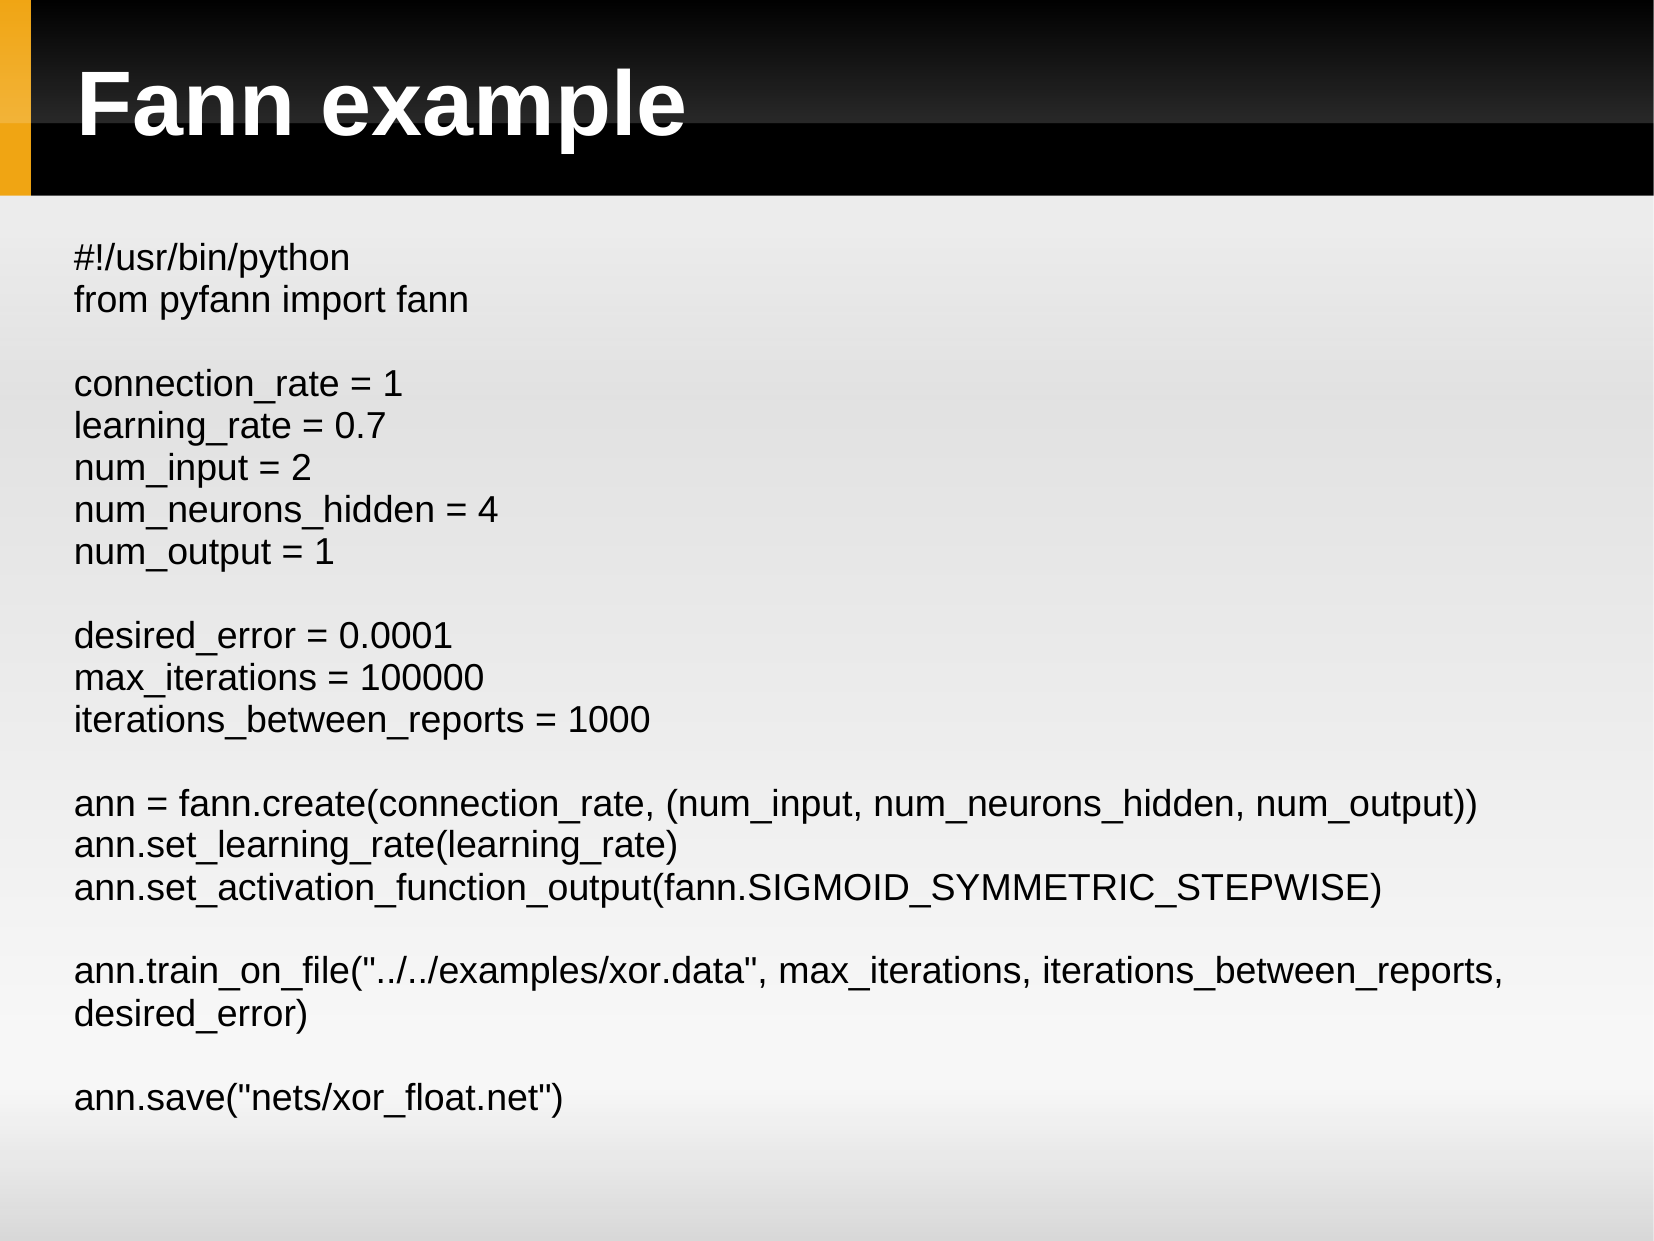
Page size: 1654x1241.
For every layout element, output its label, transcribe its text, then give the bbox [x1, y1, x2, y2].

picture [0, 0, 1654, 1241]
title Fann example [76, 7, 1565, 200]
text_box #!/usr/bin/python from pyfann import fann connection_rate = 1 learning_rate = 0.7 num_input = 2 num_neurons_hidden = 4 num_output = 1 desired_error = 0.0001 max_iterations = 100000 iterations_between_reports = 1000 ann = fann.create(connection_rate, (num_input, num_neurons_hidden, num_output)) ann.set_learning_rate(learning_rate) ann.set_activation_function_output(fann.SIGMOID_SYMMETRIC_STEPWISE) ann.train_on_file("../../examples/xor.data", max_iterations, iterations_between_reports, desired_error) ann.save("nets/xor_float.net") [58, 228, 1654, 1168]
